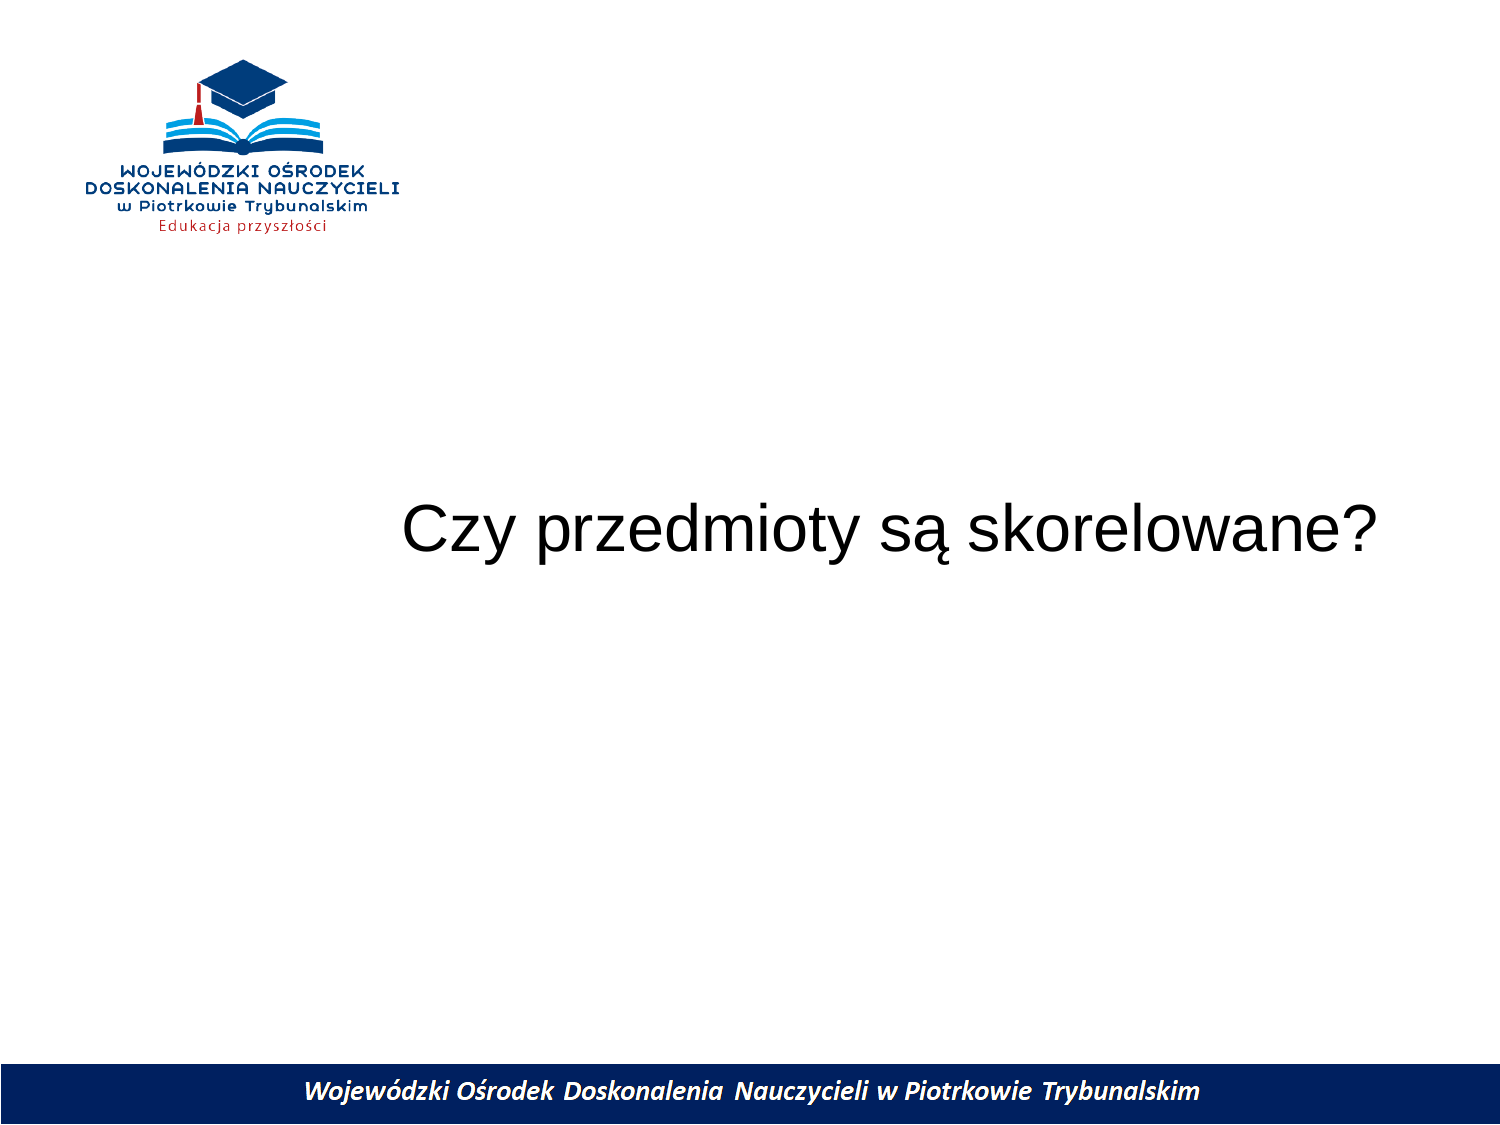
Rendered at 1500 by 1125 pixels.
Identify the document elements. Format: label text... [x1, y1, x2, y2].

subtitle Czy przedmioty są skorelowane? [281, 52, 1500, 998]
